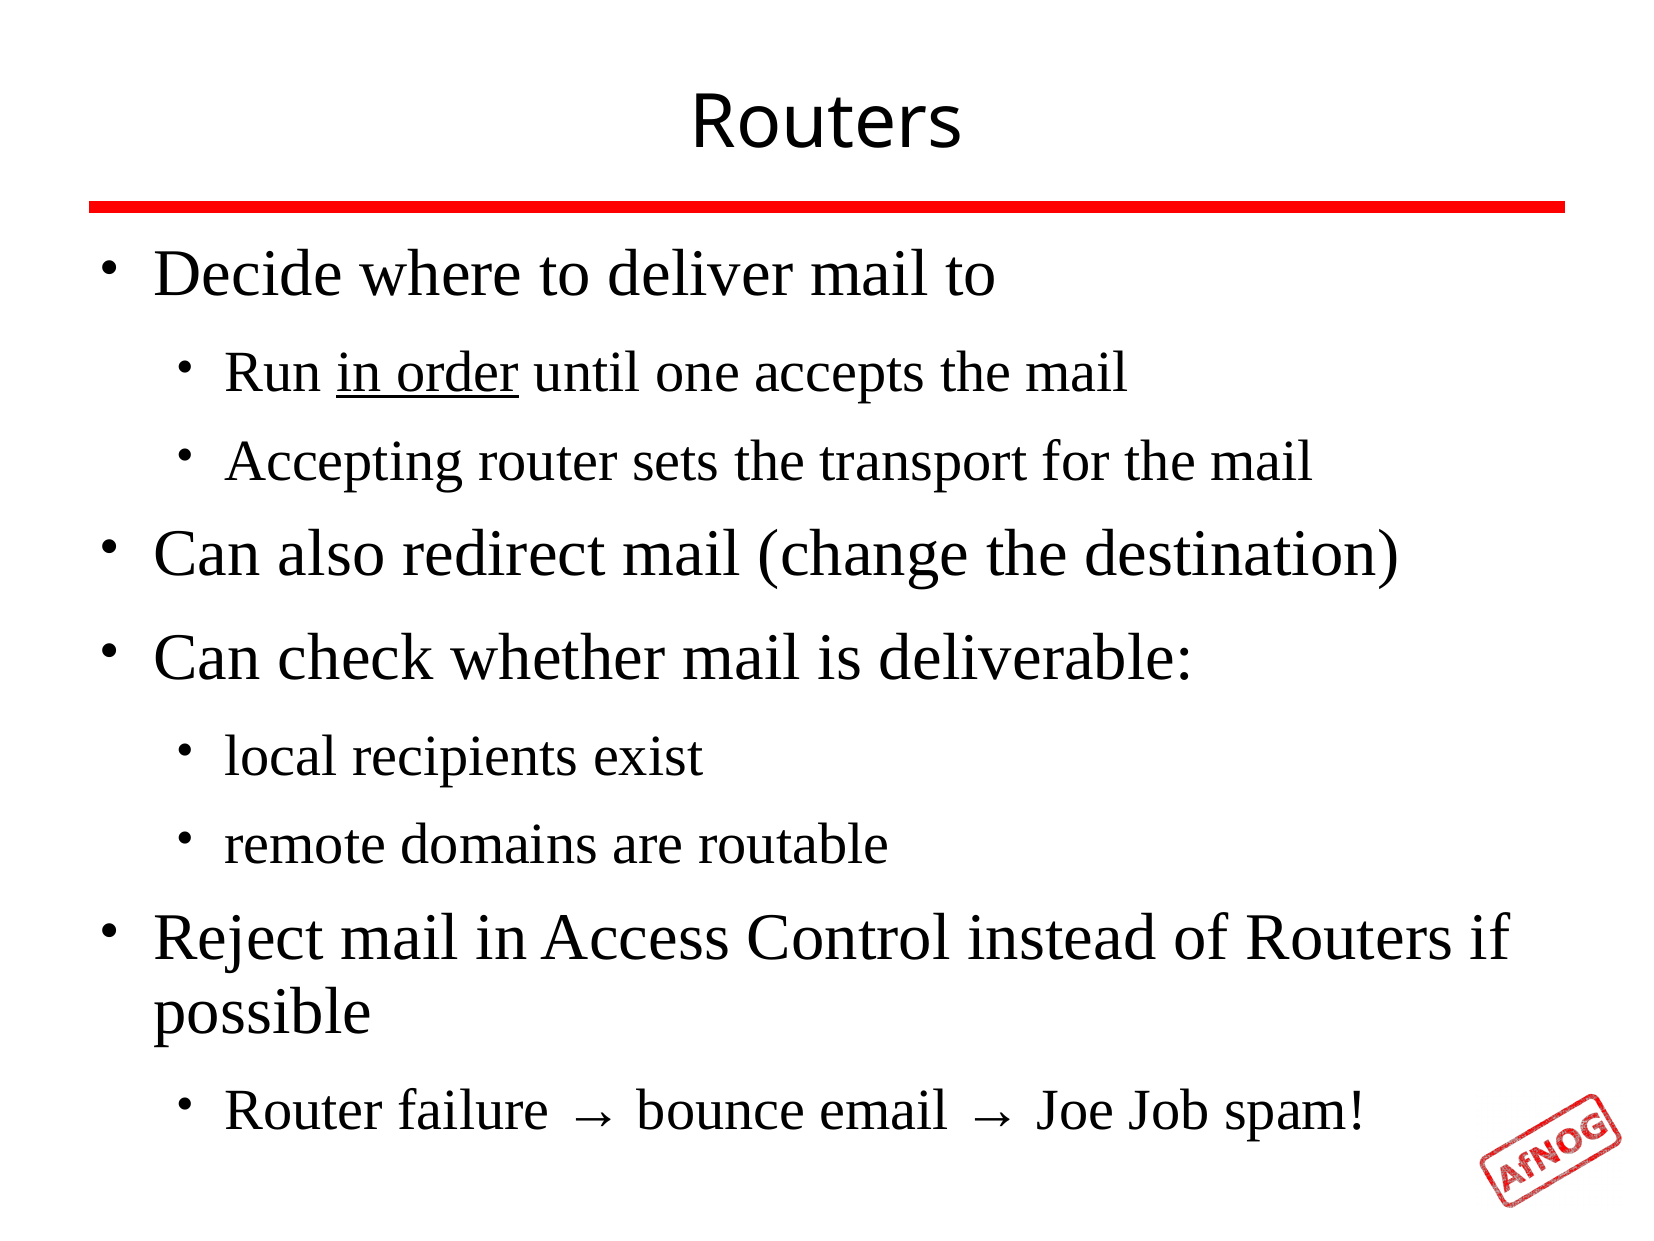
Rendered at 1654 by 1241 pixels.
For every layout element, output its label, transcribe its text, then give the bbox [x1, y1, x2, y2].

title Routers [88, 29, 1565, 207]
list Decide where to deliver mail to Run in order until one accepts the mail Accepting router sets the transport for the mail Can also redirect mail (change the destination) Can check whether mail is deliverable: local recipients exist remote domains are routable Reject mail in Access Control instead of Routers if possible Router failure → bounce email → Joe Job spam! [82, 236, 1571, 1142]
picture [1476, 1090, 1625, 1211]
